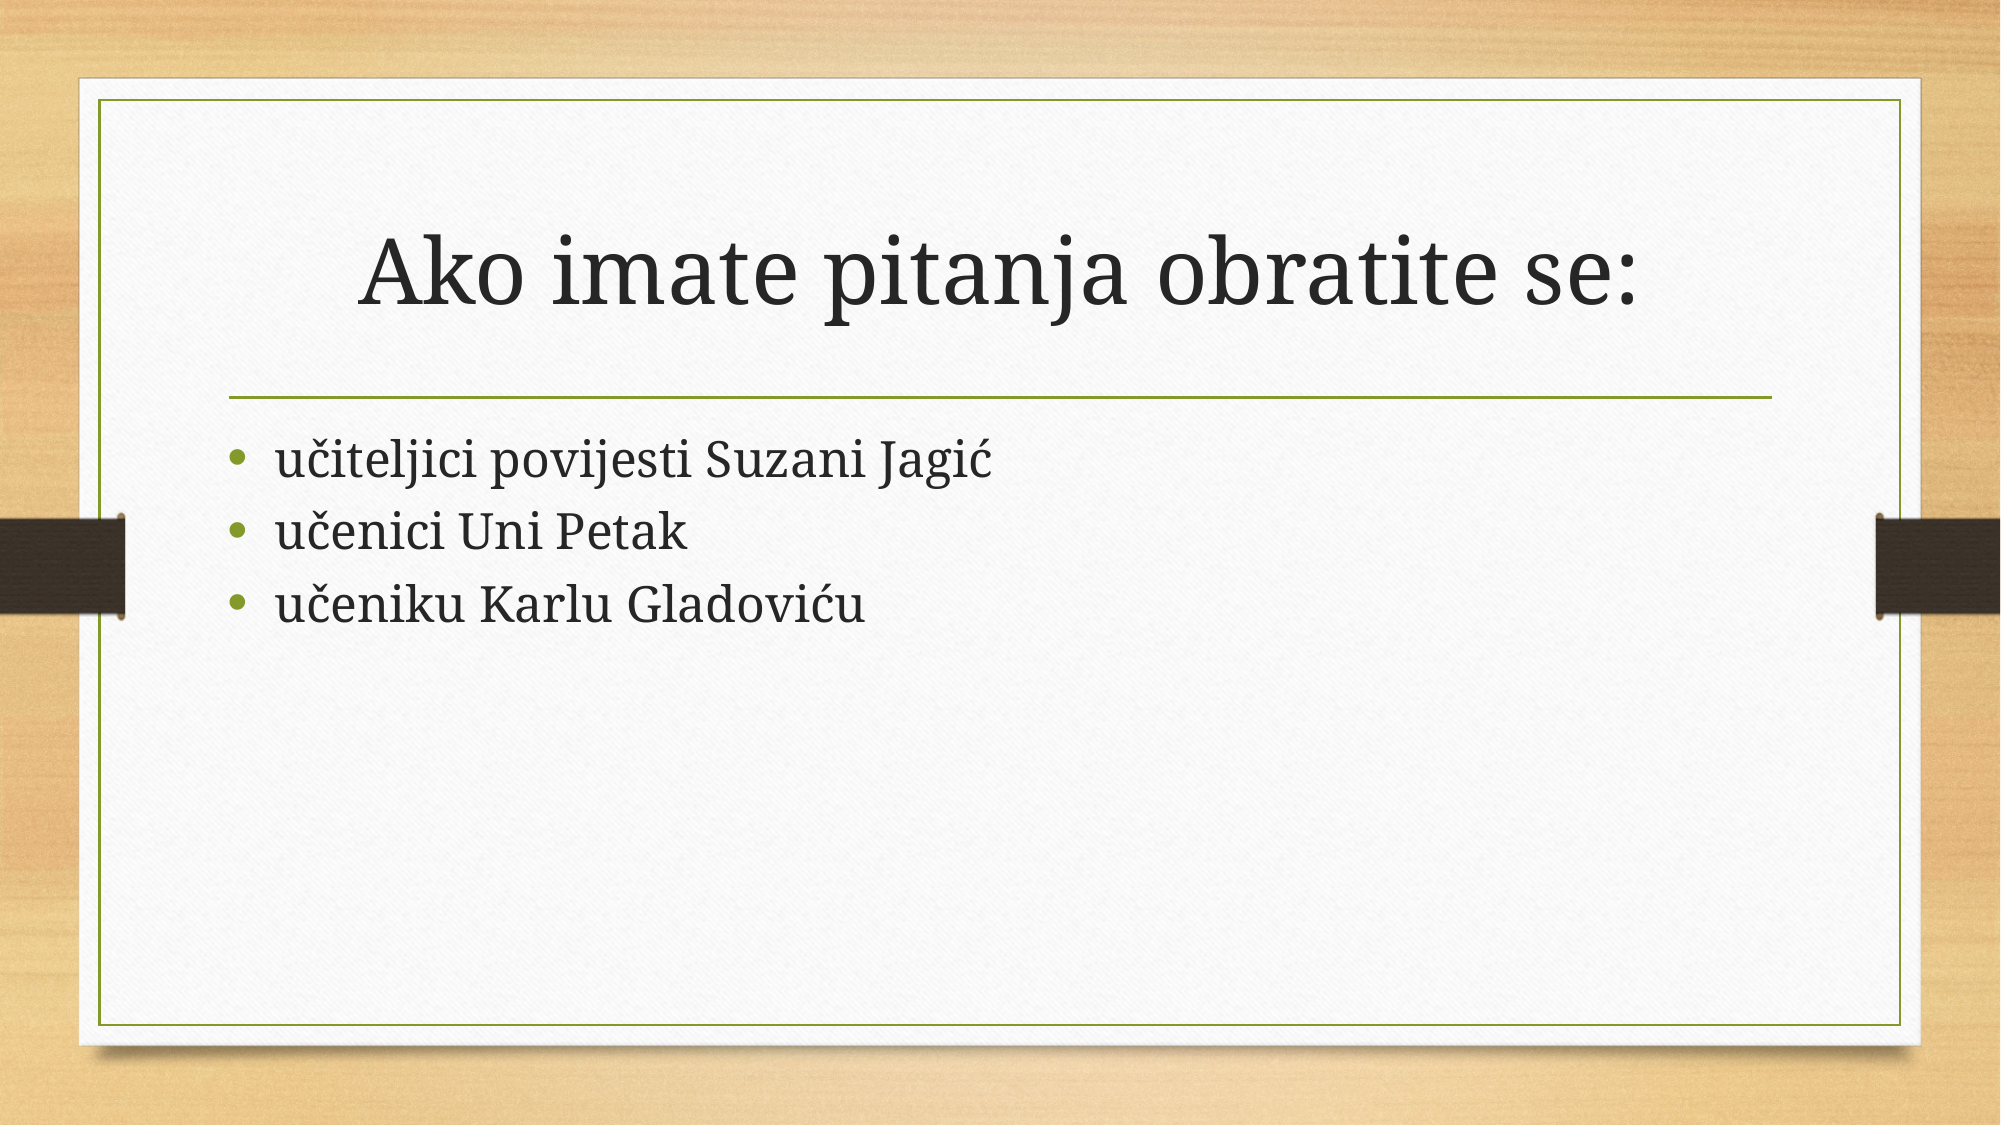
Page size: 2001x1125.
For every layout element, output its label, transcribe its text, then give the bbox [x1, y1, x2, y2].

list učiteljici povijesti Suzani Jagić učenici Uni Petak učeniku Karlu Gladoviću [212, 419, 1788, 964]
title Ako imate pitanja obratite se: [212, 161, 1788, 376]
